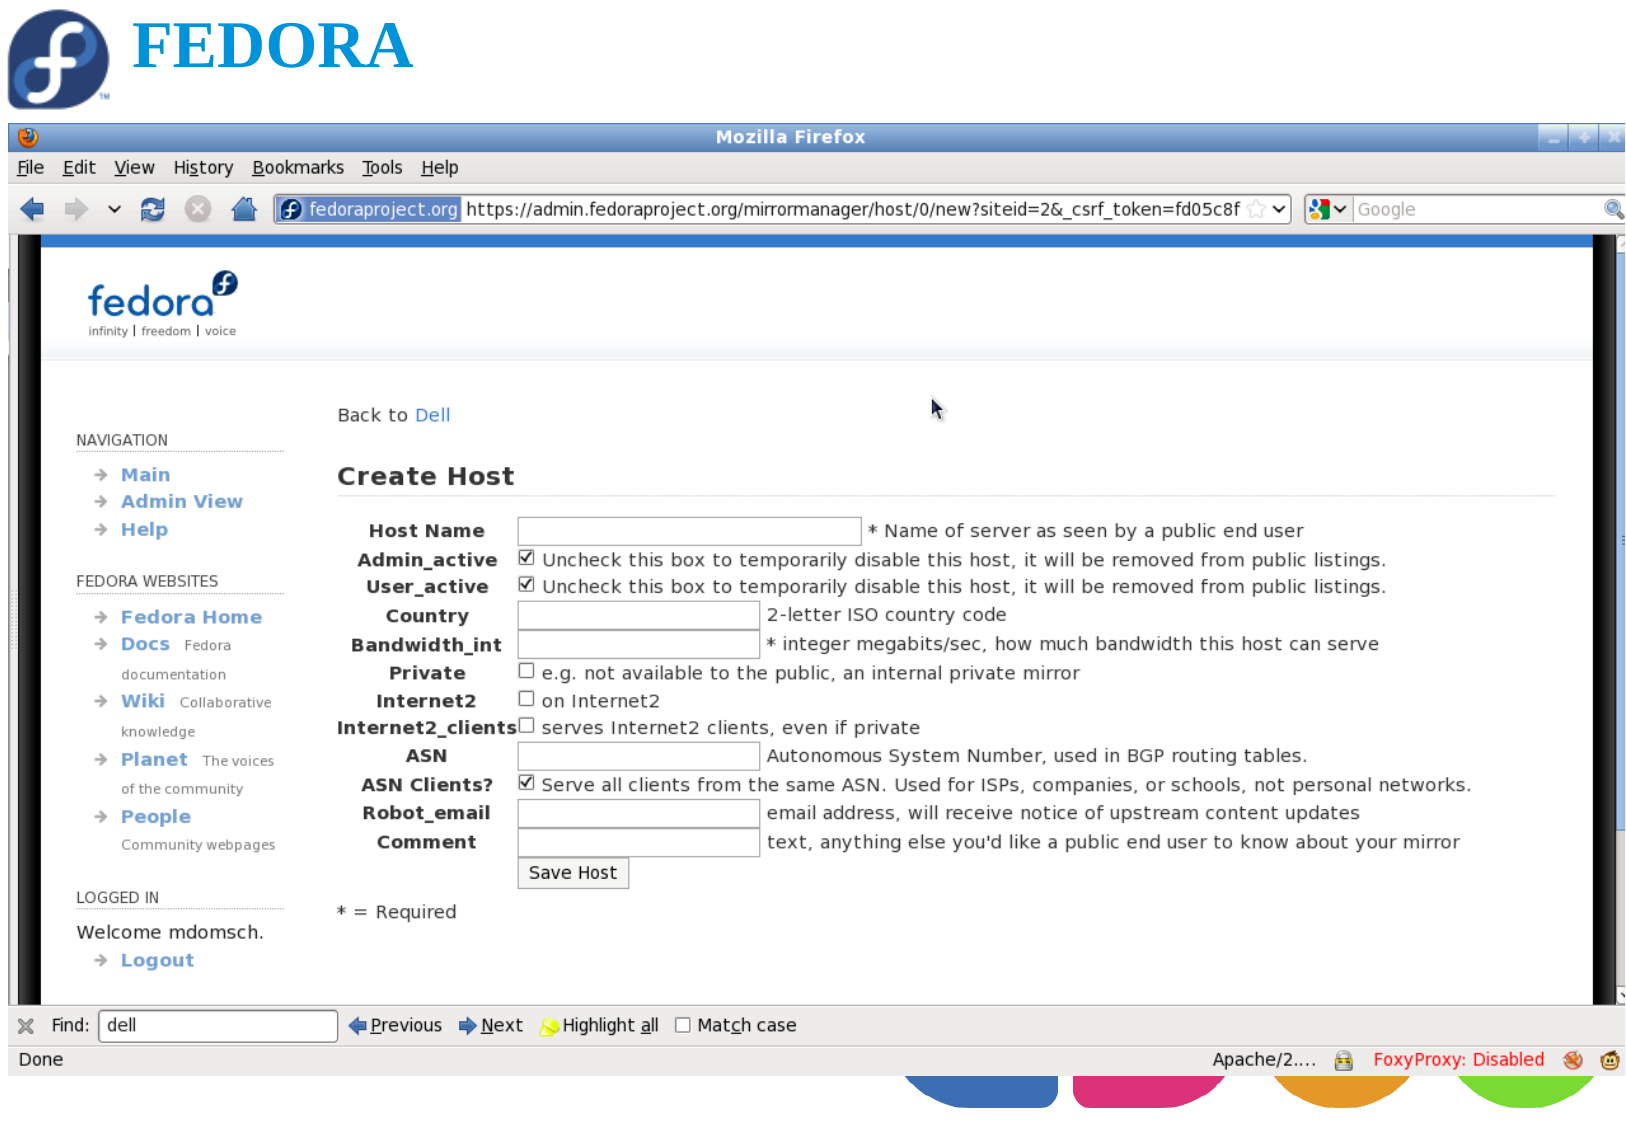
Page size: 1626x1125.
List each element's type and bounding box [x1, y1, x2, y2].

picture [5, 5, 113, 113]
picture [8, 123, 1626, 1108]
